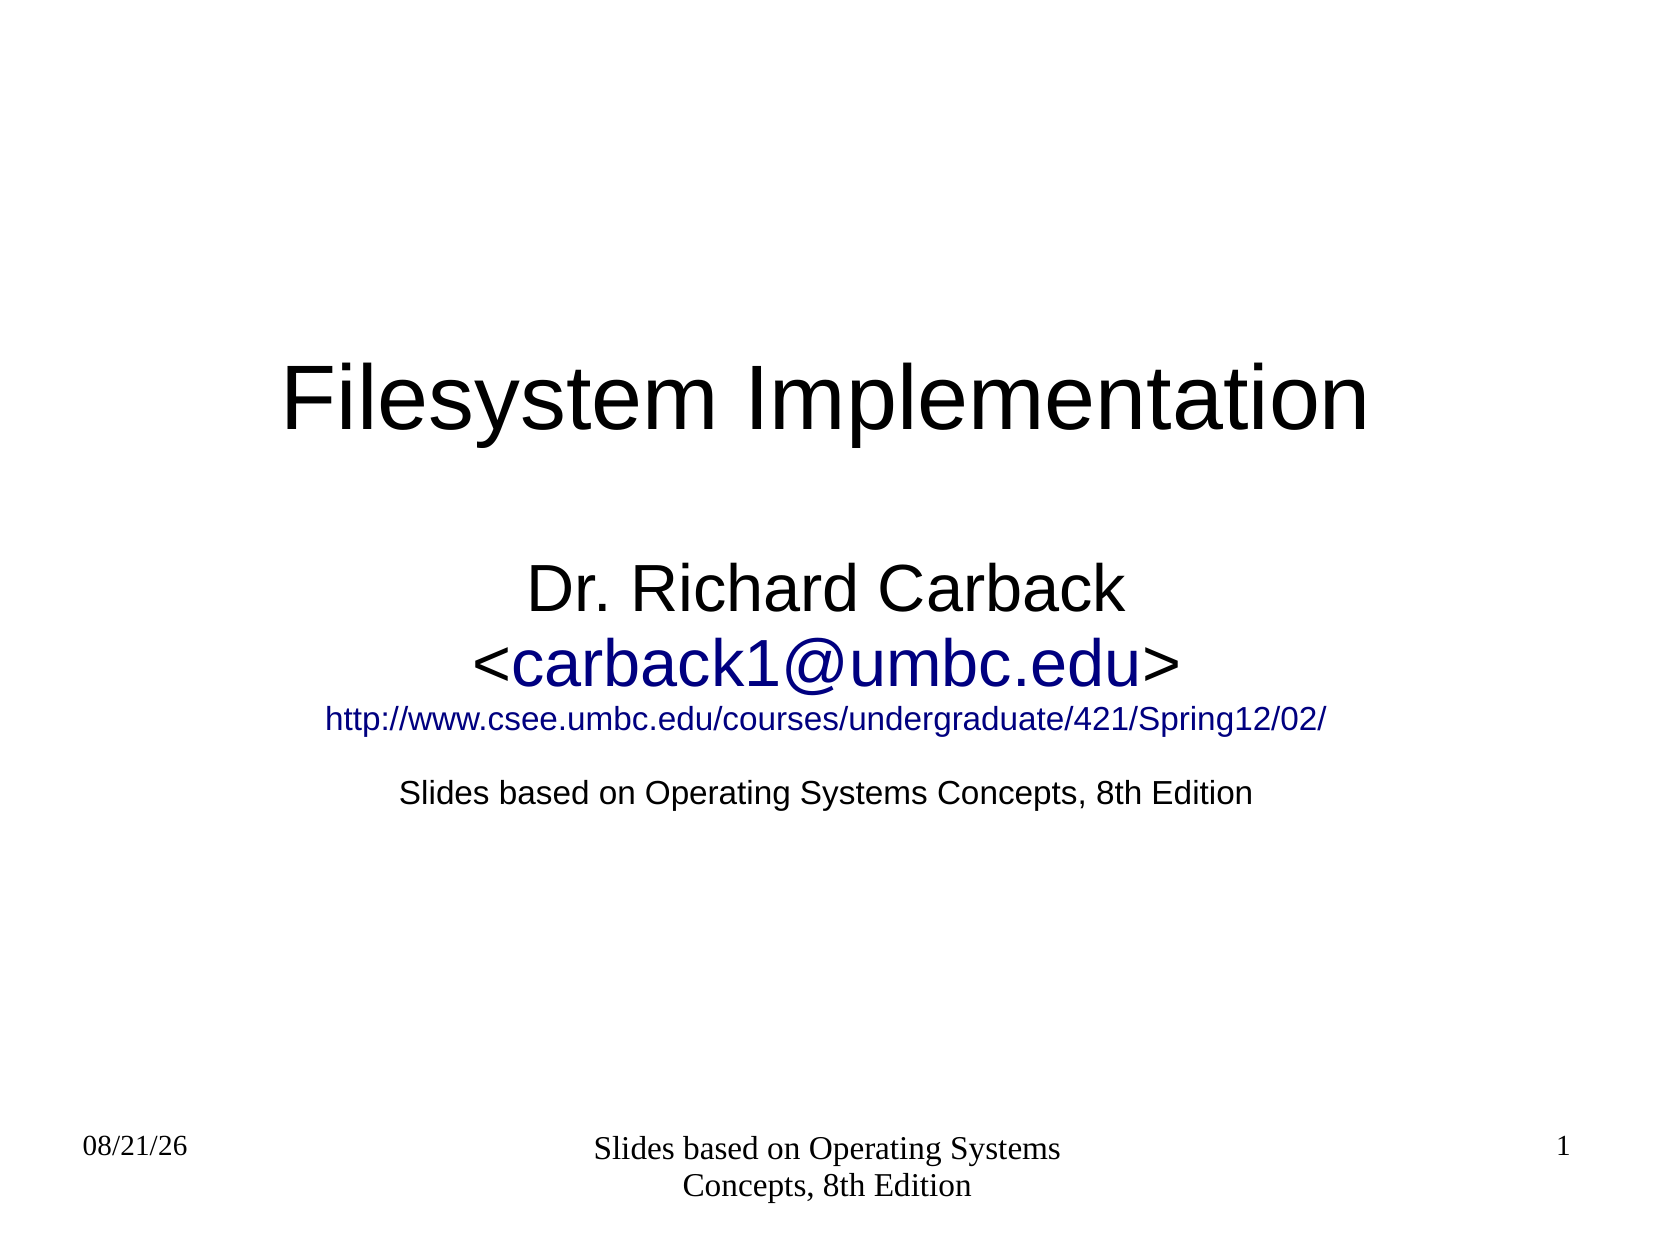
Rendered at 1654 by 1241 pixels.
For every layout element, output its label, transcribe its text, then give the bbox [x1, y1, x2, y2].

subtitle Filesystem Implementation Dr. Richard Carback <carback1@umbc.edu> http://www.csee.umbc.edu/courses/undergraduate/421/Spring12/02/ Slides based on Operating Systems Concepts, 8th Edition [82, 49, 1571, 1109]
